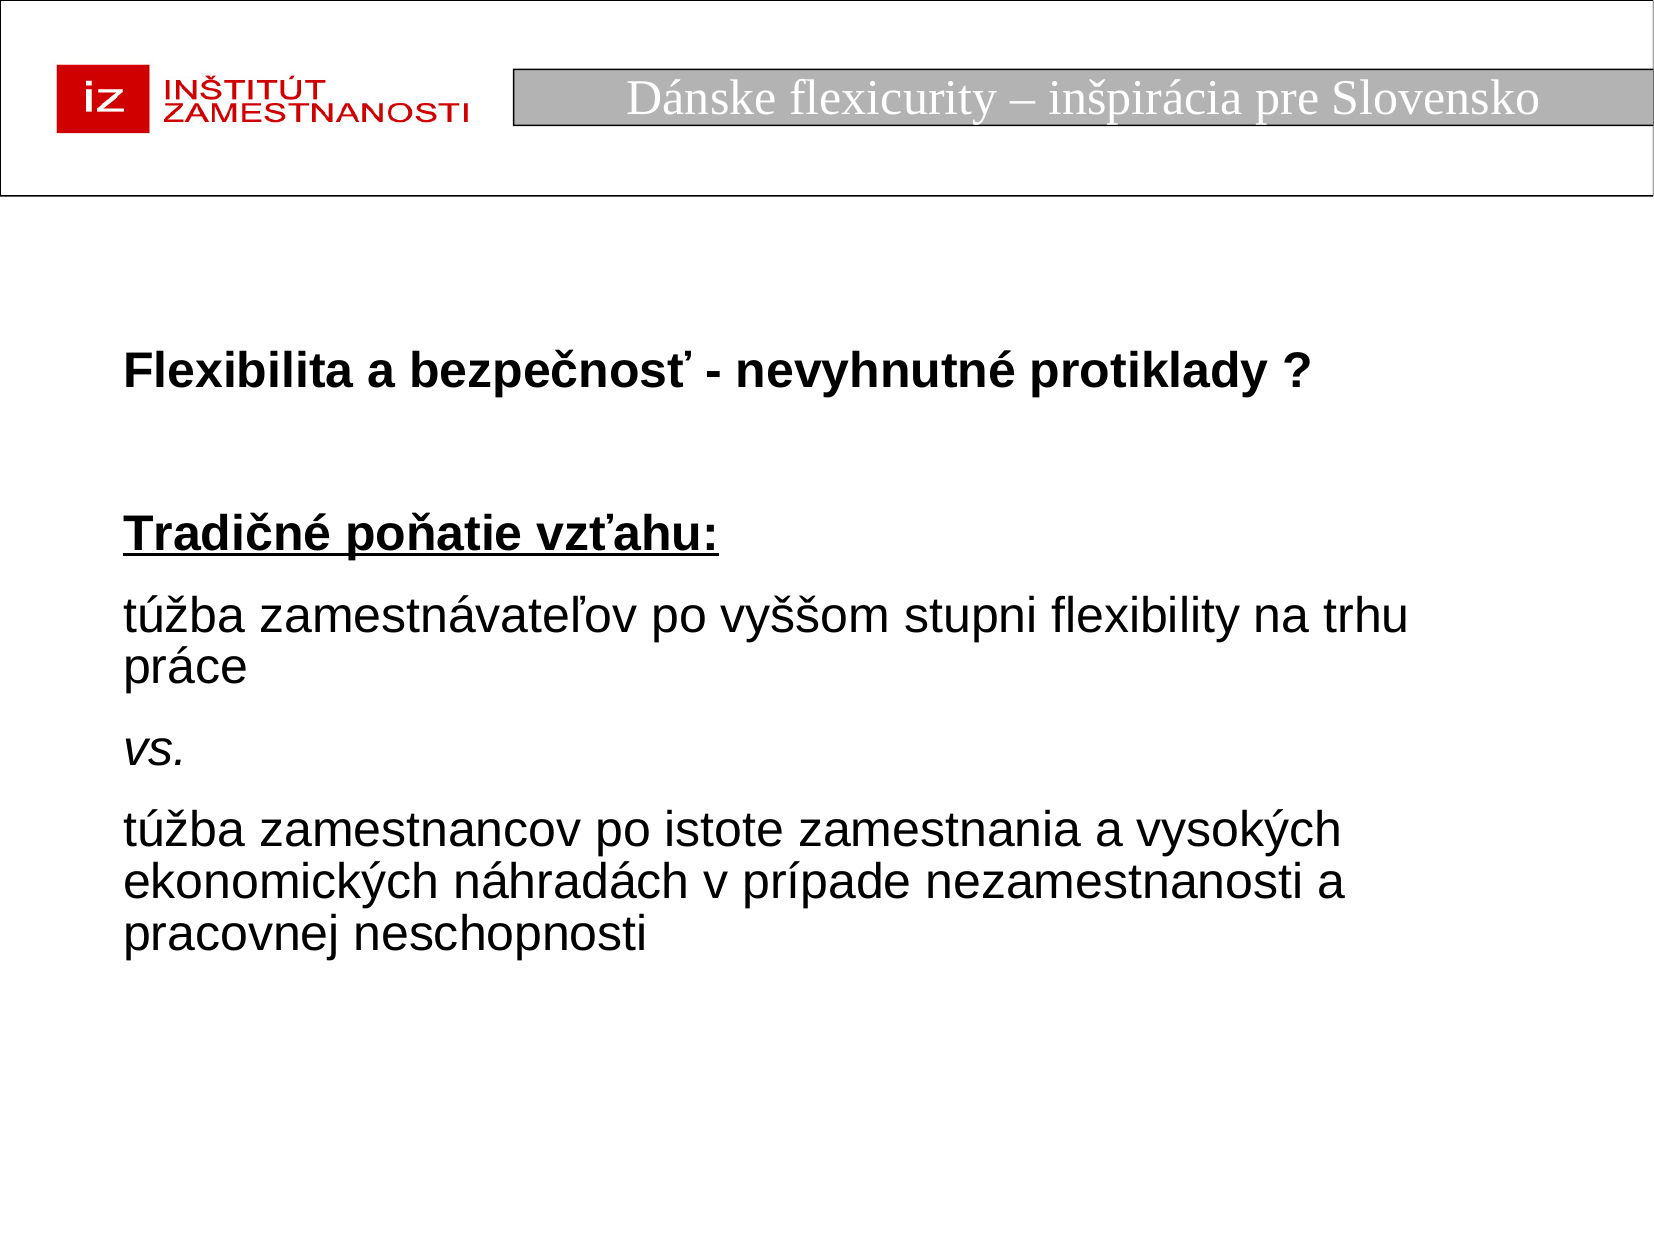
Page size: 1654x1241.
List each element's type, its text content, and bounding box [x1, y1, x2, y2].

text_box Dánske flexicurity – inšpirácia pre Slovensko [513, 69, 1654, 126]
list Flexibilita a bezpečnosť - nevyhnutné protiklady ? Tradičné poňatie vzťahu: túžba zamestnávateľov po vyššom stupni flexibility na trhu práce vs. túžba zamestnancov po istote zamestnania a vysokých ekonomických náhradách v prípade nezamestnanosti a pracovnej neschopnosti [123, 346, 1536, 1128]
text_box [0, 0, 1654, 196]
picture [5, 5, 518, 190]
